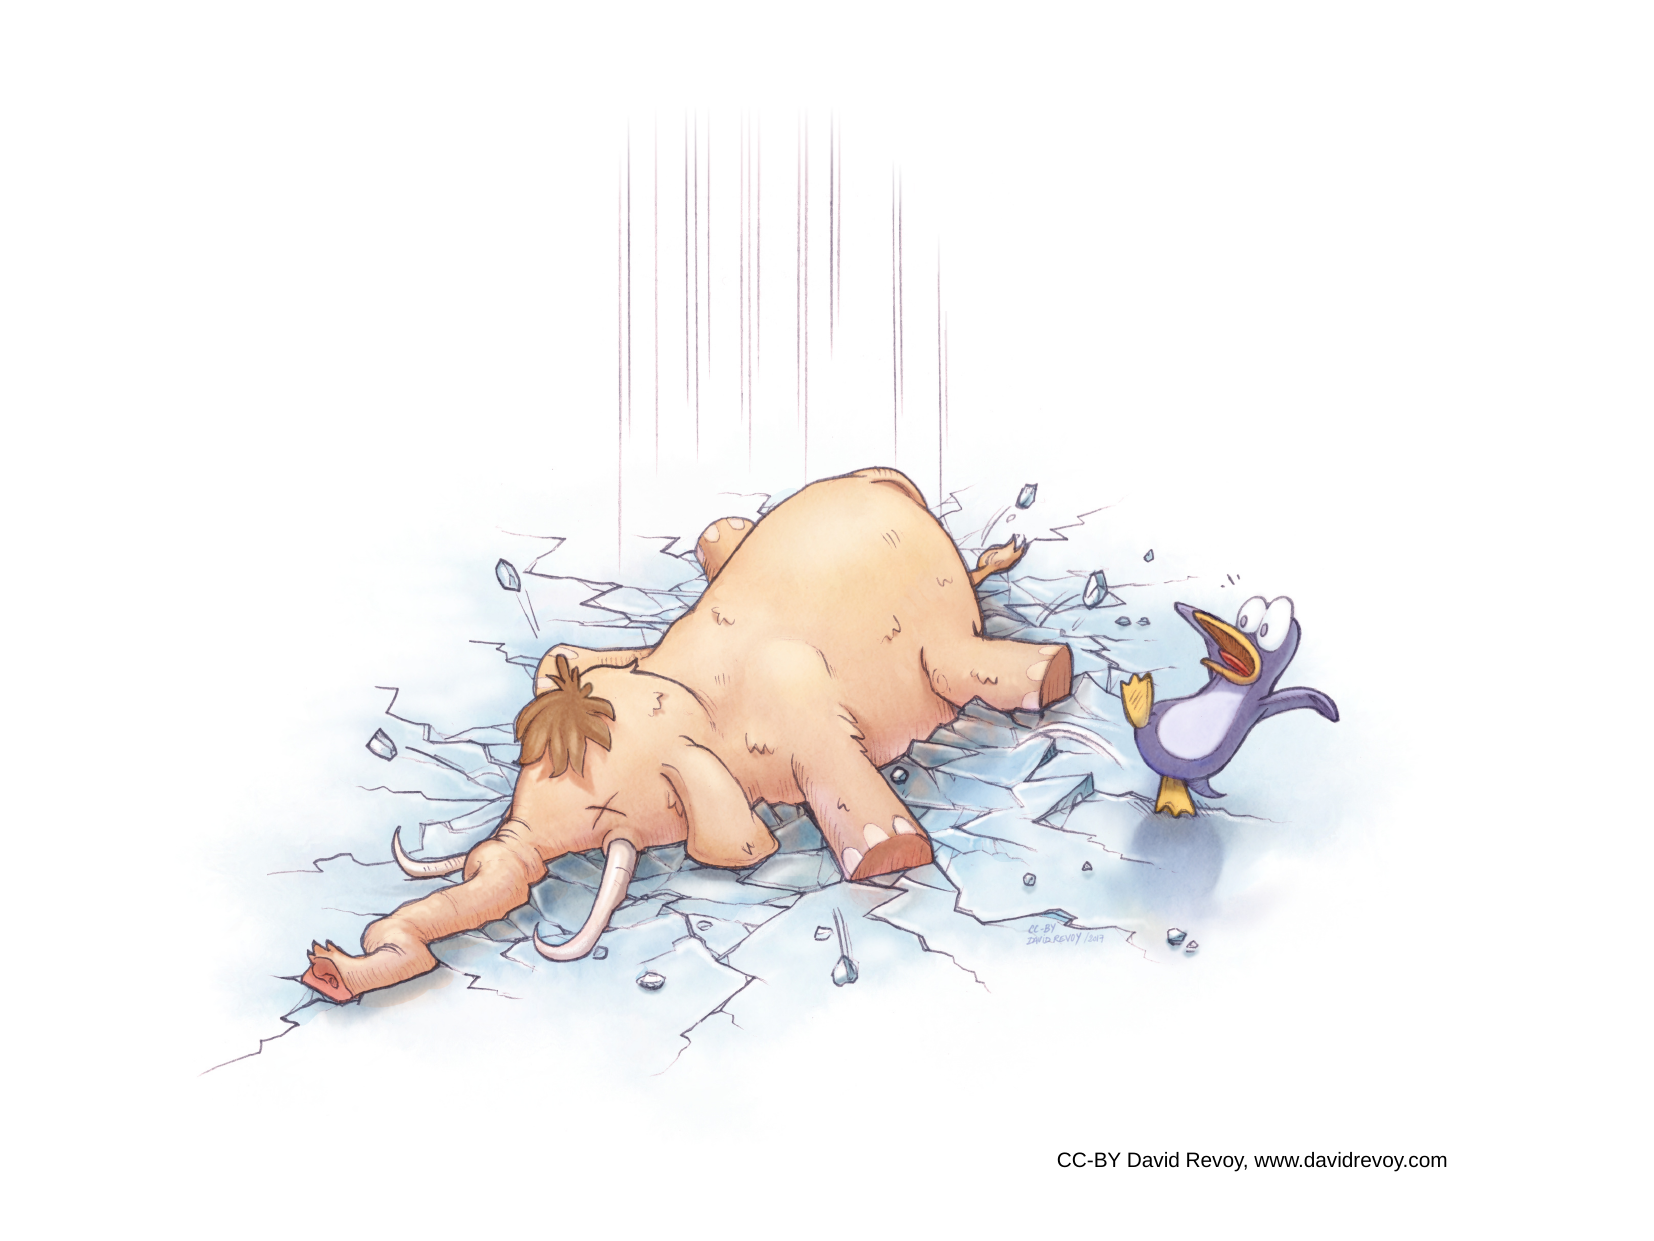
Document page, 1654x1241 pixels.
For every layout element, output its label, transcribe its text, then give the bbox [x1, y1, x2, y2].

text_box CC-BY David Revoy, www.davidrevoy.com [1042, 1141, 1558, 1204]
picture [82, 49, 1557, 1187]
